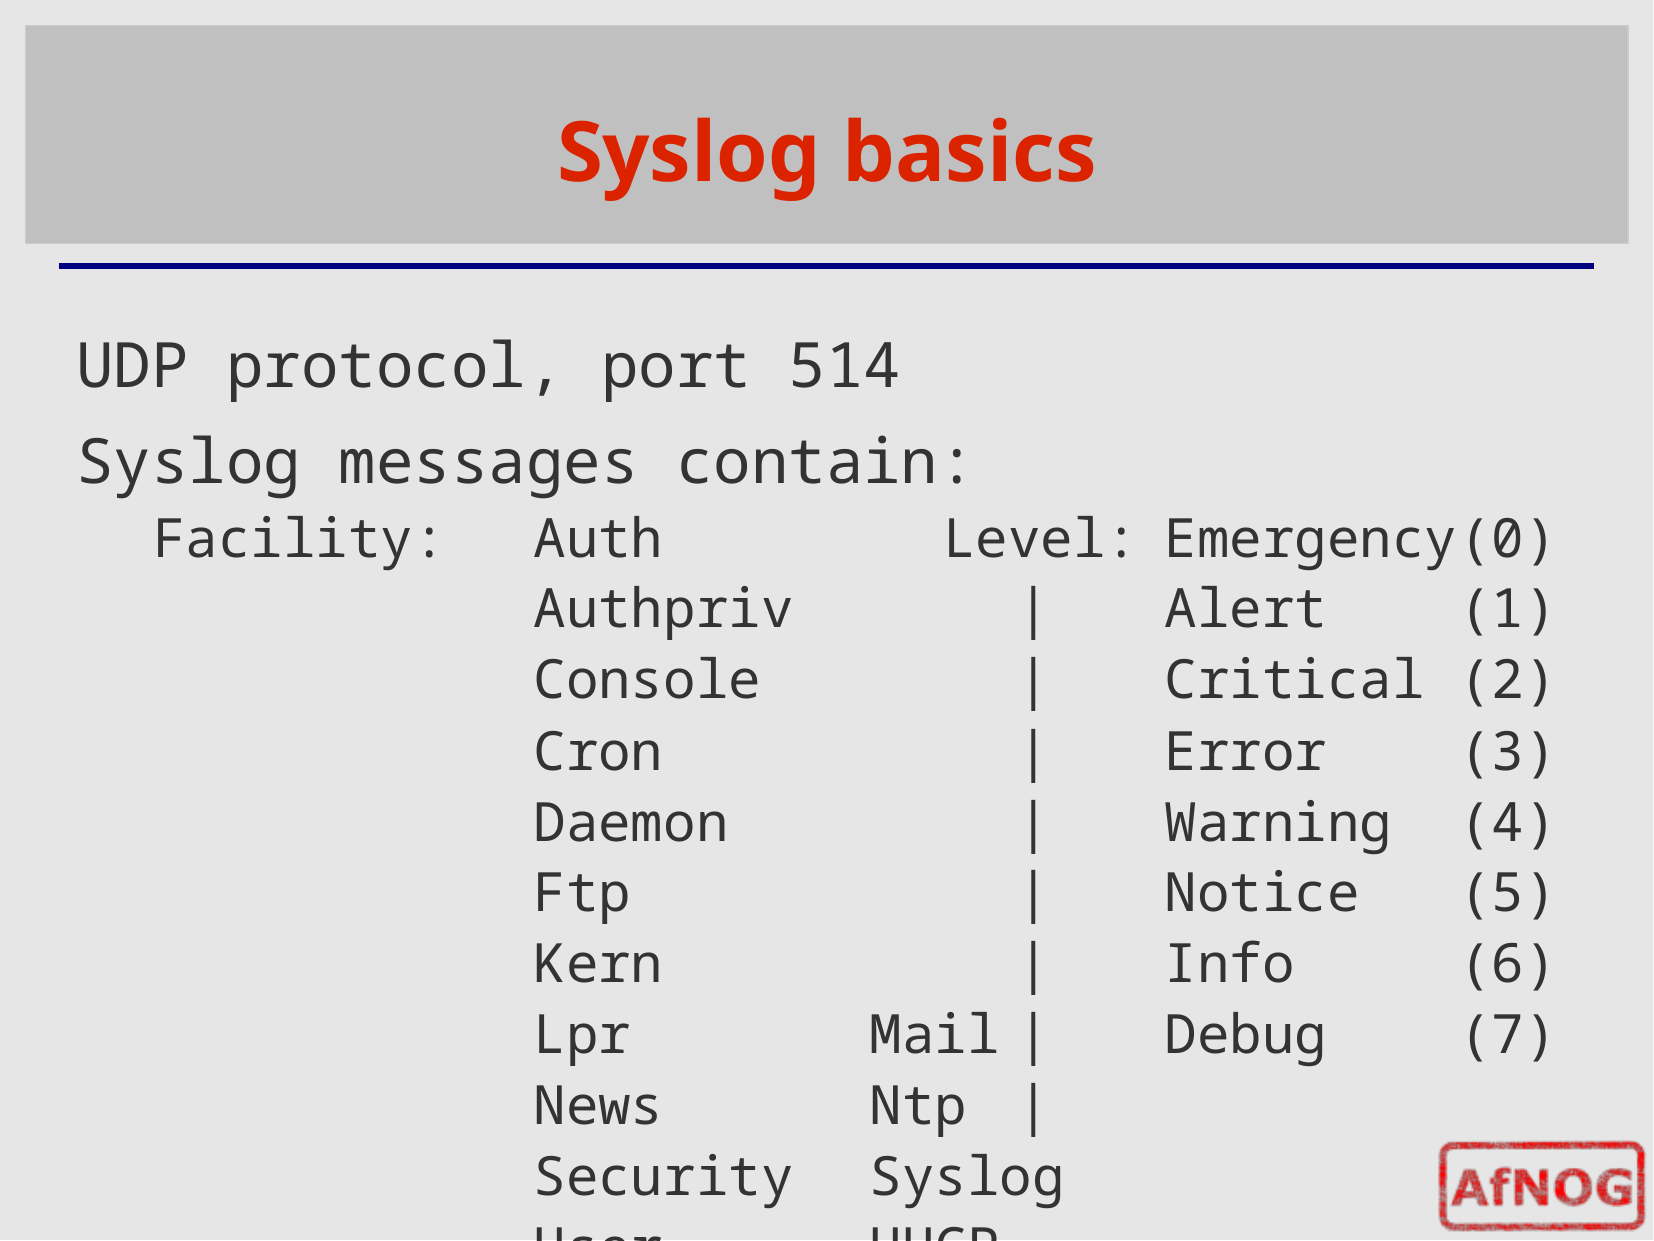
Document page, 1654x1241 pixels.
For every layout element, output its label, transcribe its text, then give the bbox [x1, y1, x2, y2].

list UDP protocol, port 514 Syslog messages contain: Facility: Auth Level: Emergency (0) Authpriv | Alert (1) Console | Critical (2) Cron | Error (3) Daemon | Warning (4) Ftp | Notice (5) Kern | Info (6) Lpr Mail | Debug (7) News Ntp | Security Syslog User UUCP Local0 ...Local7 [59, 322, 1594, 1216]
picture [1437, 1139, 1648, 1235]
title Syslog basics [121, 53, 1534, 246]
